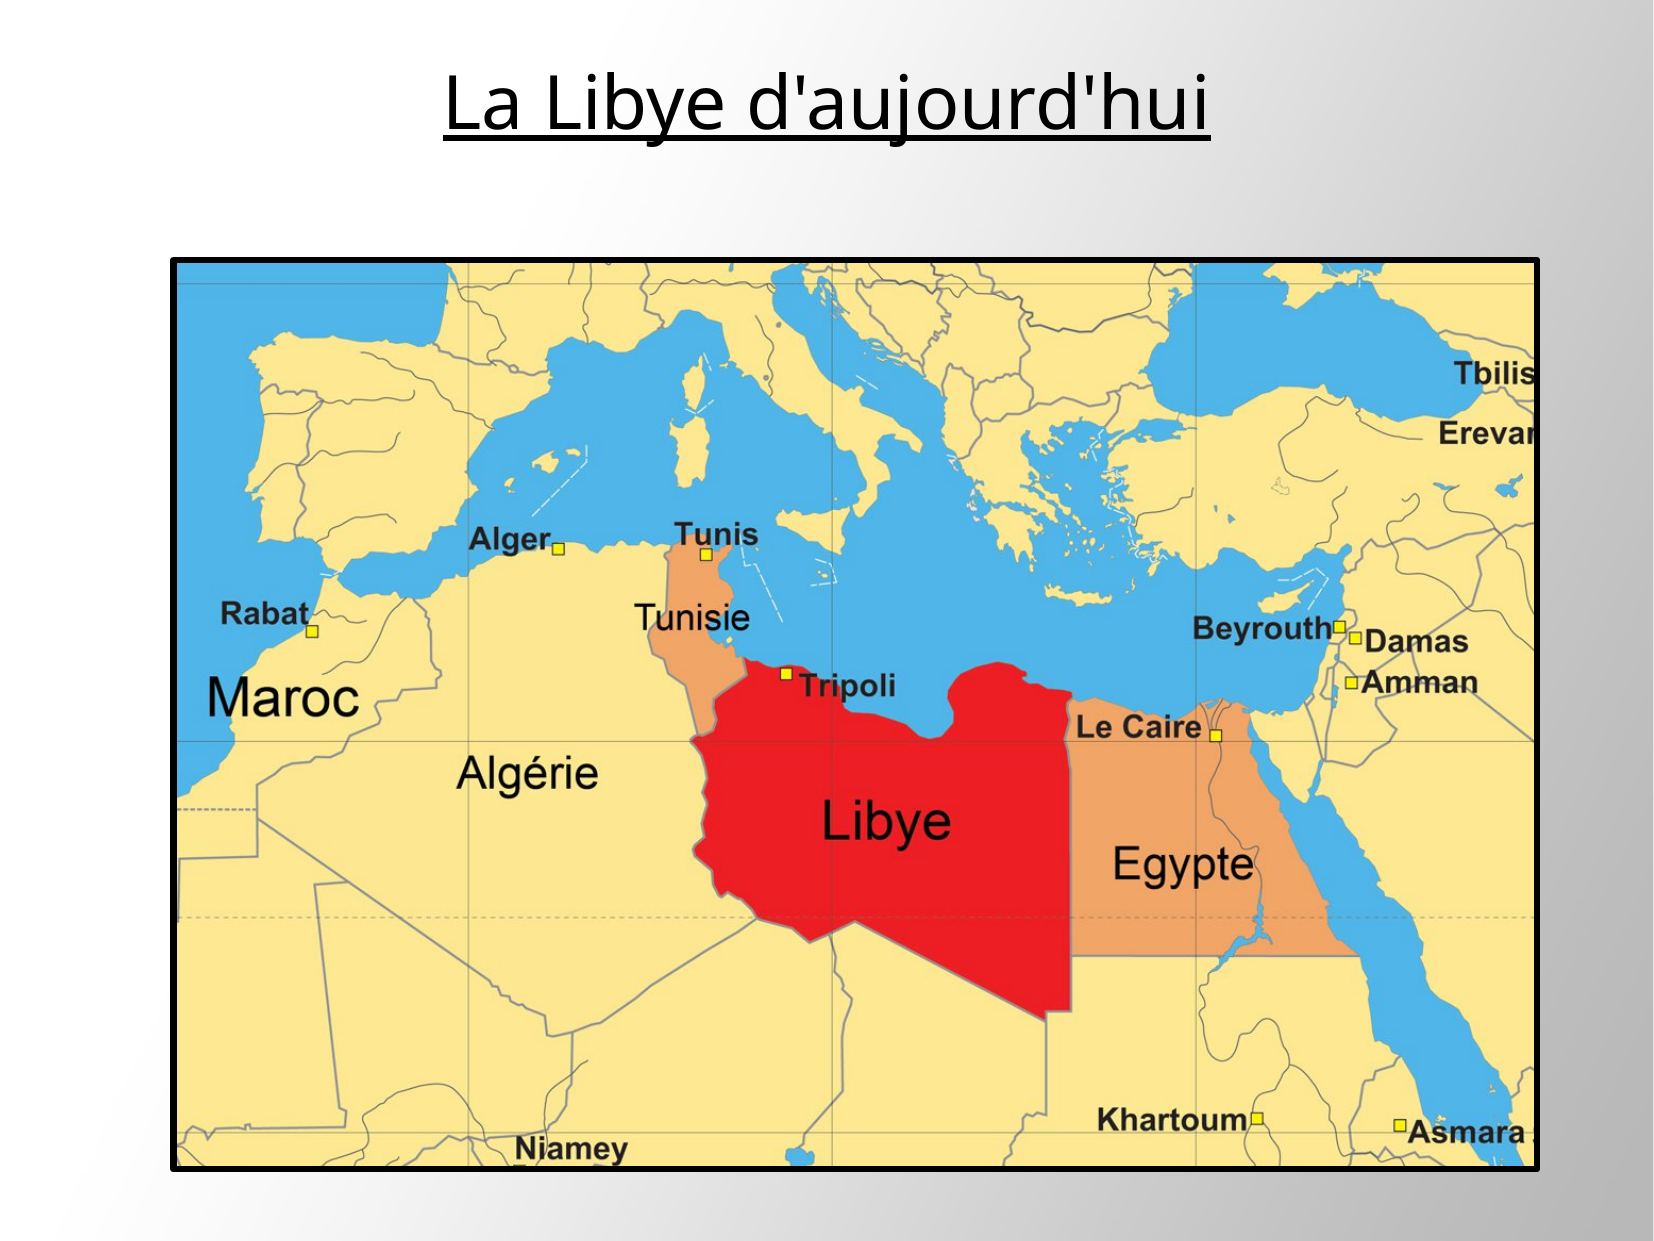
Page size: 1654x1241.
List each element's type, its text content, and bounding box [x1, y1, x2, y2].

title La Libye d'aujourd'hui [82, 11, 1571, 189]
picture [0, 0, 1654, 1241]
